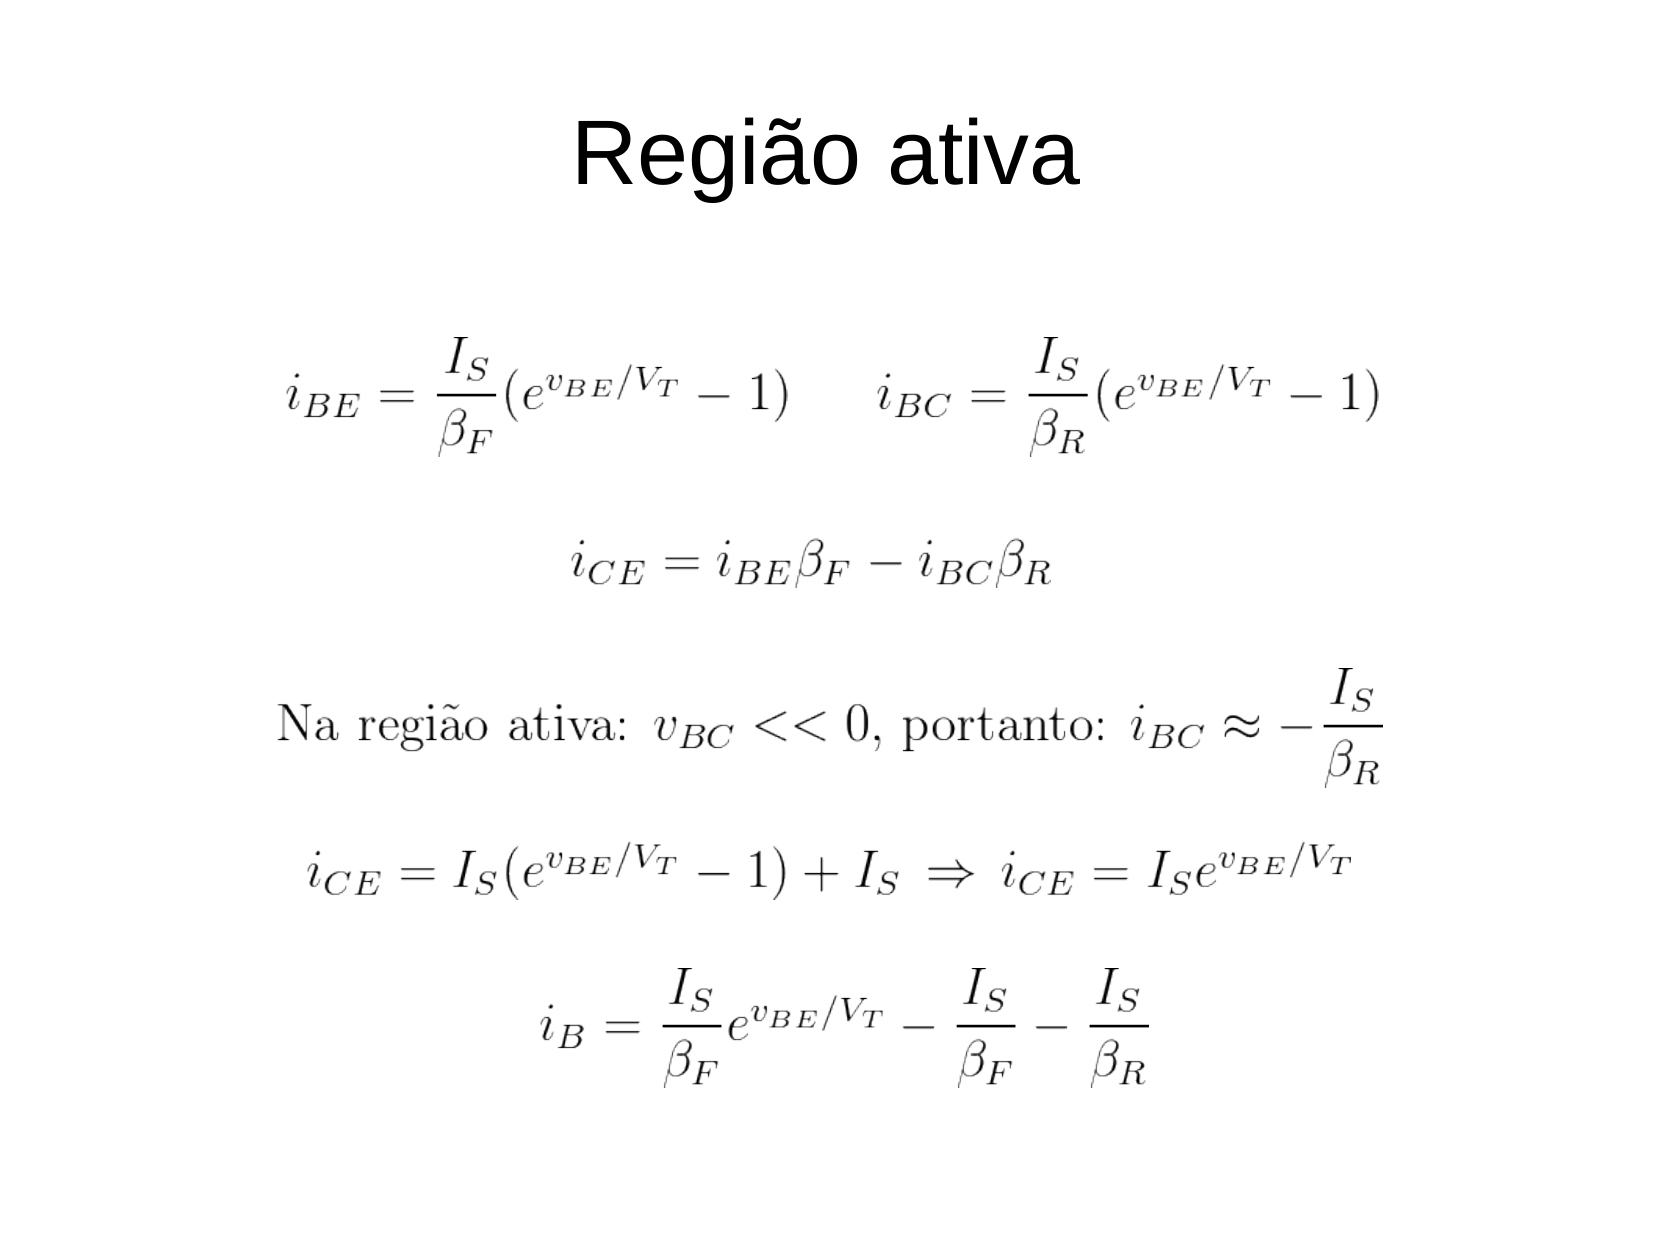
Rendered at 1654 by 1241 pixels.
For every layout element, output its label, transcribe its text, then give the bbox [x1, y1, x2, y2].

title Região ativa [82, 49, 1571, 257]
picture [862, 337, 1379, 457]
picture [262, 668, 1383, 788]
picture [525, 968, 1149, 1088]
picture [556, 524, 1051, 588]
picture [292, 835, 1351, 901]
picture [271, 337, 788, 457]
